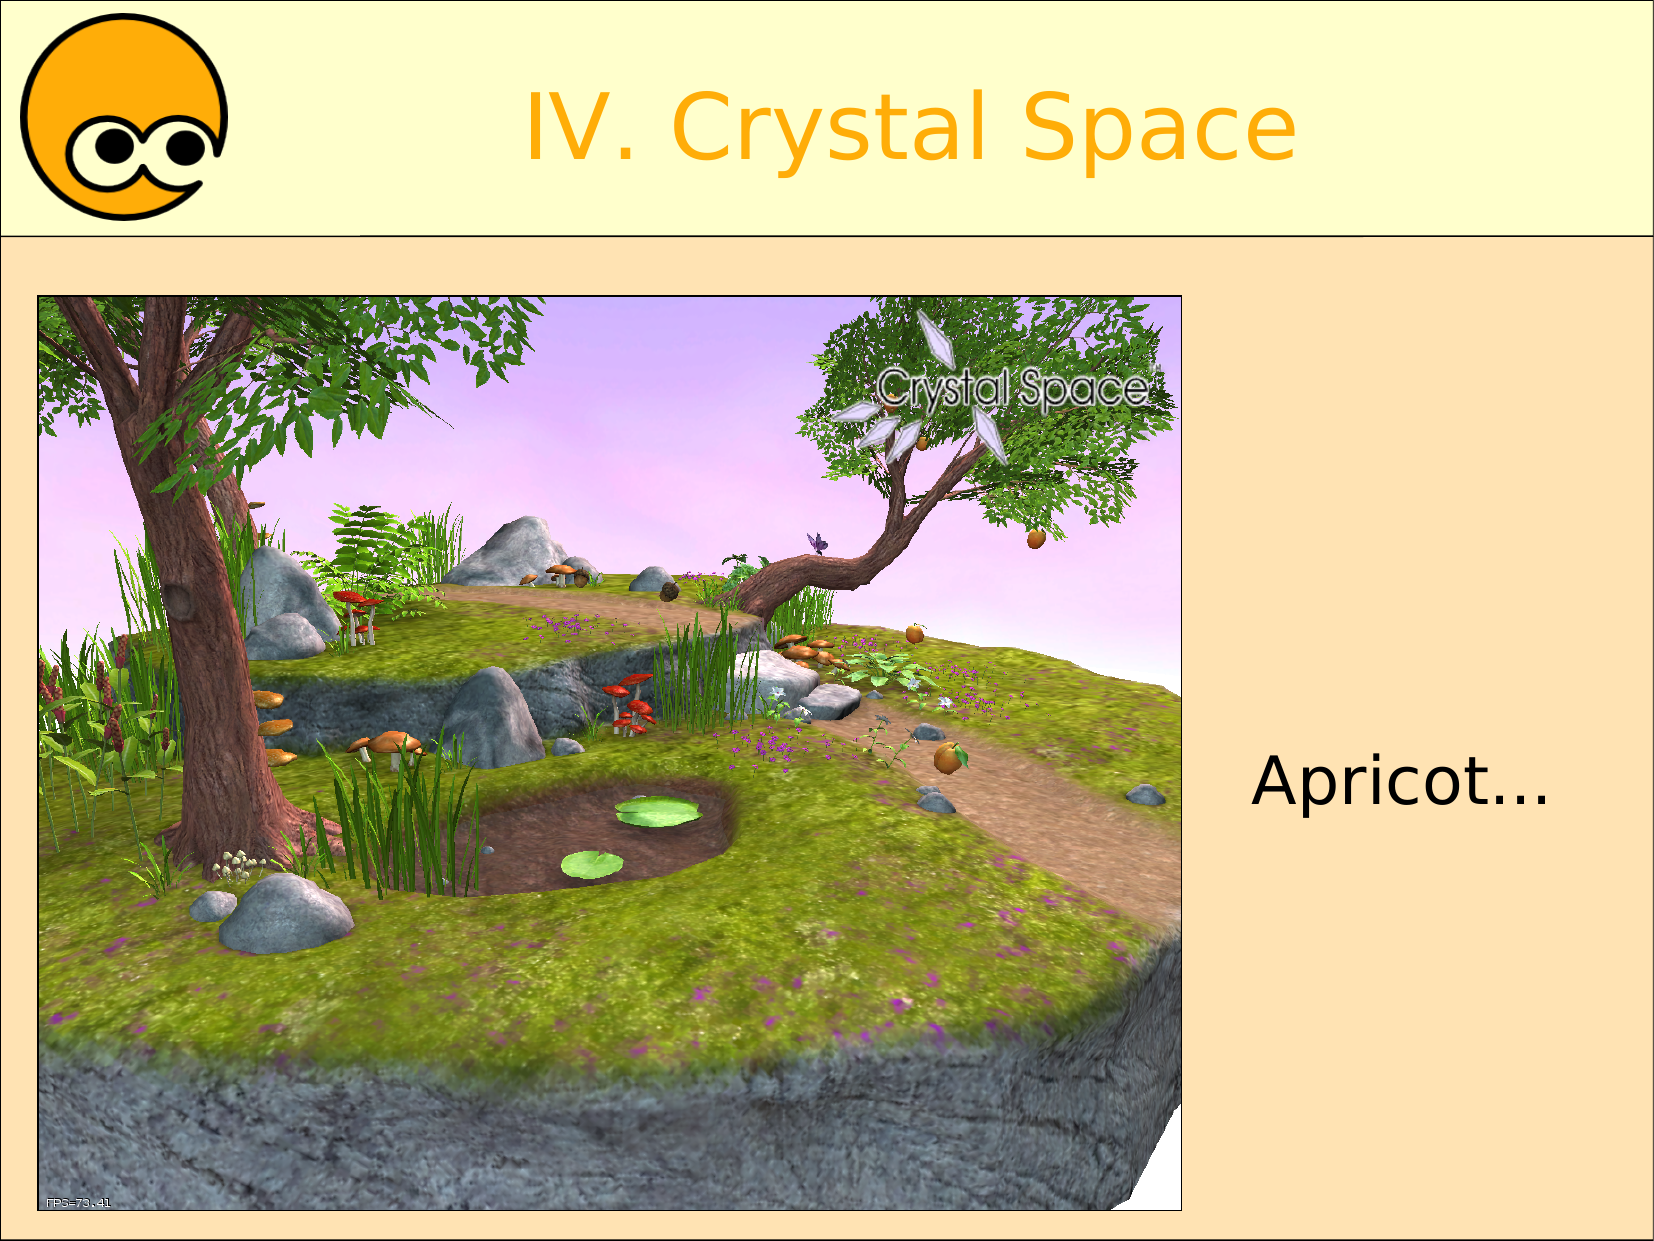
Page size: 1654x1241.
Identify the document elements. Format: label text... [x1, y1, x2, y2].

picture [37, 295, 1182, 1211]
picture [20, 13, 228, 221]
title IV. Crystal Space [252, 28, 1571, 228]
text_box Apricot... [1210, 708, 1595, 857]
